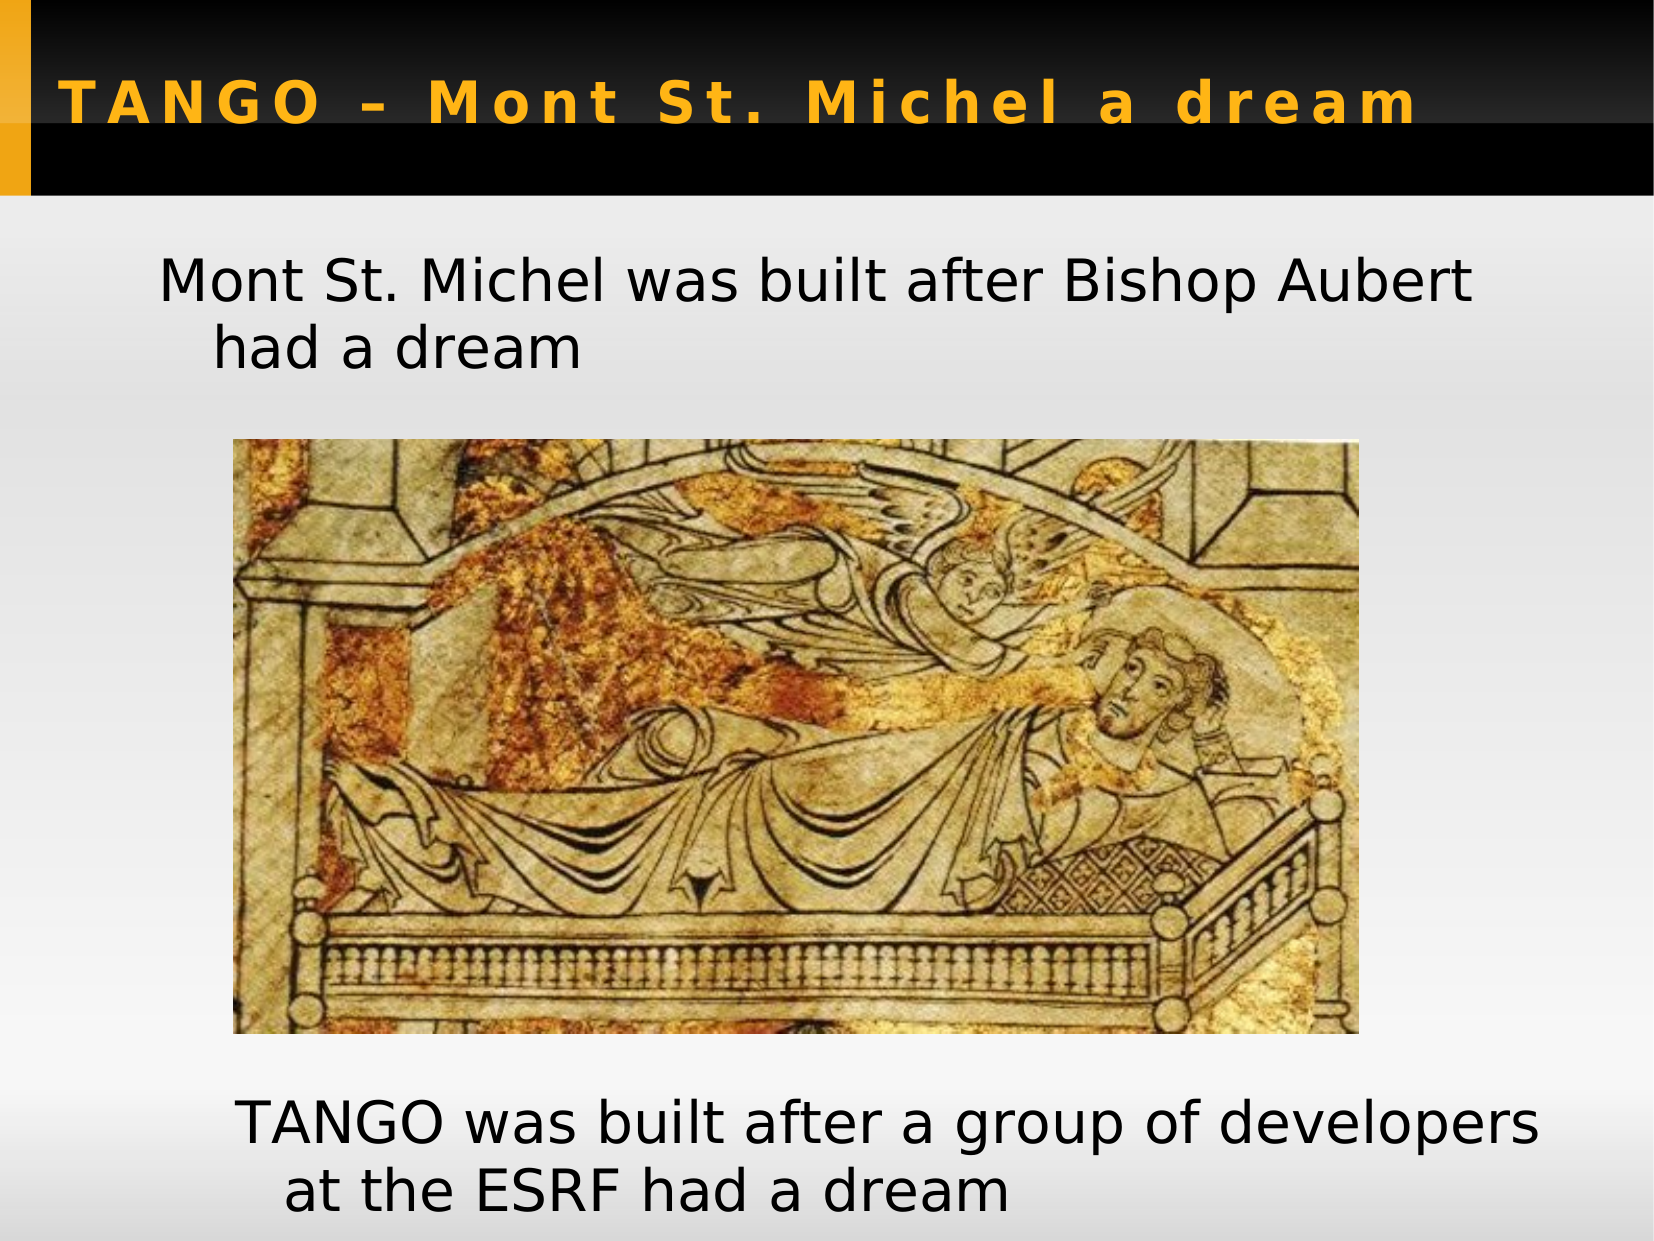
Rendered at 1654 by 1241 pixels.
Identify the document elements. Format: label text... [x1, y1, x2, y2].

picture [0, 0, 1654, 1241]
list Mont St. Michel was built after Bishop Aubert had a dream TANGO was built after a group of developers at the ESRF had a dream [141, 246, 1565, 1225]
title TANGO – Mont St. Michel a dream [59, 29, 1625, 178]
